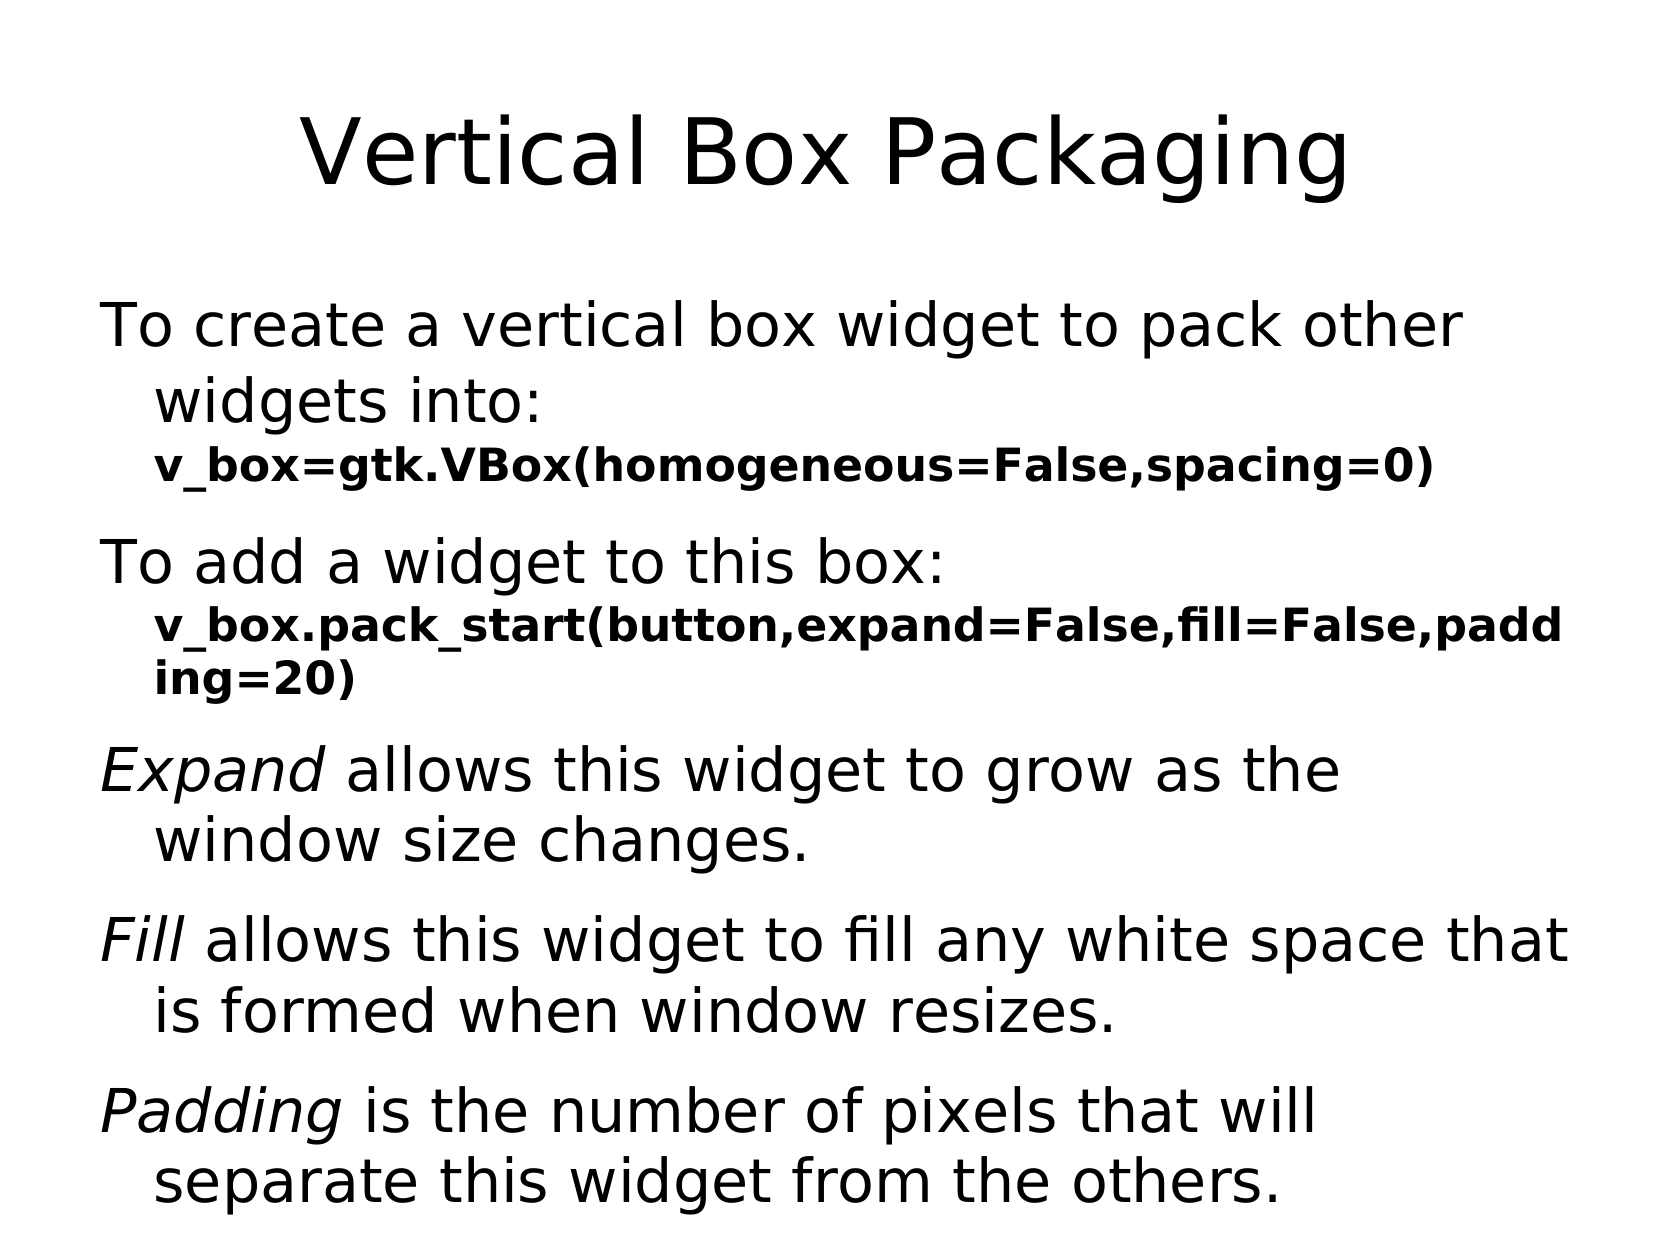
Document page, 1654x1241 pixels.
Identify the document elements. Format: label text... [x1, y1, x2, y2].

title Vertical Box Packaging [82, 49, 1571, 257]
list To create a vertical box widget to pack other widgets into: v_box=gtk.VBox(homogeneous=False,spacing=0) To add a widget to this box: v_box.pack_start(button,expand=False,fill=False,padding=20) Expand allows this widget to grow as the window size changes. Fill allows this widget to fill any white space that is formed when window resizes. Padding is the number of pixels that will separate this widget from the others. [82, 290, 1571, 1218]
